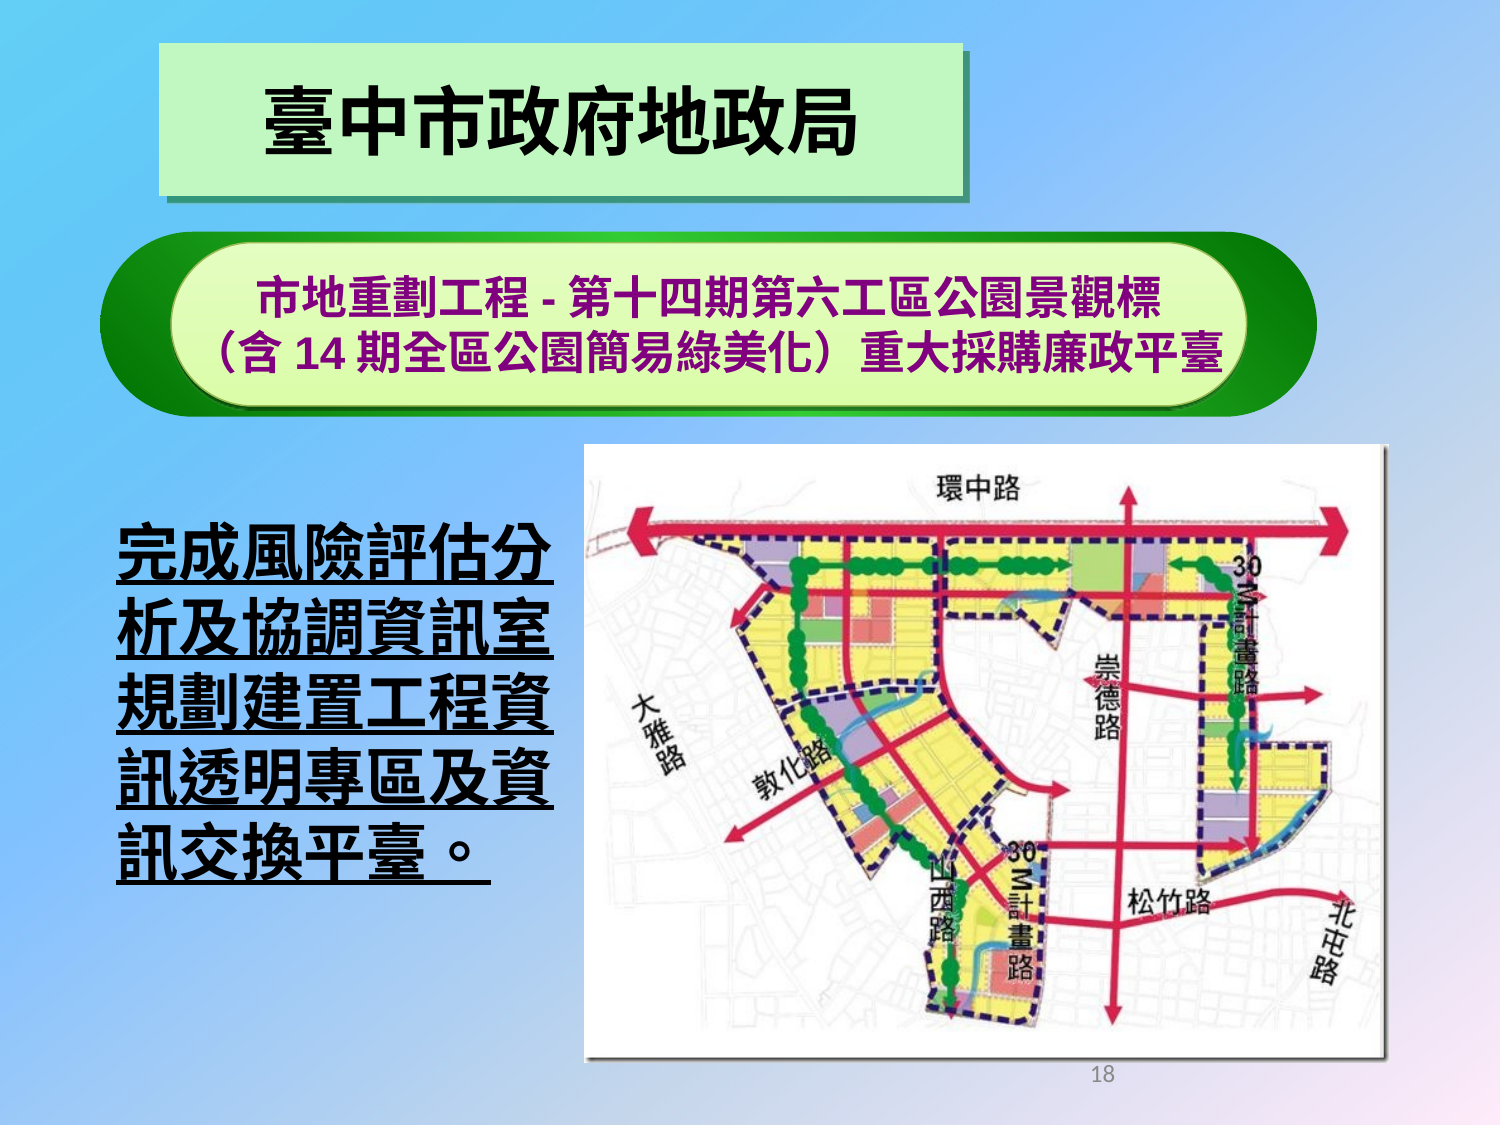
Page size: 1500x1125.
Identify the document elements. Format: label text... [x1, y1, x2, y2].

text_box 完成風險評估分析及協調資訊室規劃建置工程資訊透明專區及資訊交換平臺。 [101, 506, 570, 896]
text_box [1074, 1042, 1426, 1103]
picture [584, 444, 1389, 1063]
text_box [100, 231, 1317, 417]
text_box 臺中市政府地政局 [159, 43, 963, 196]
text_box 市地重劃工程-第十四期第六工區公園景觀標 （含14期全區公園簡易綠美化）重大採購廉政平臺 [171, 242, 1247, 406]
